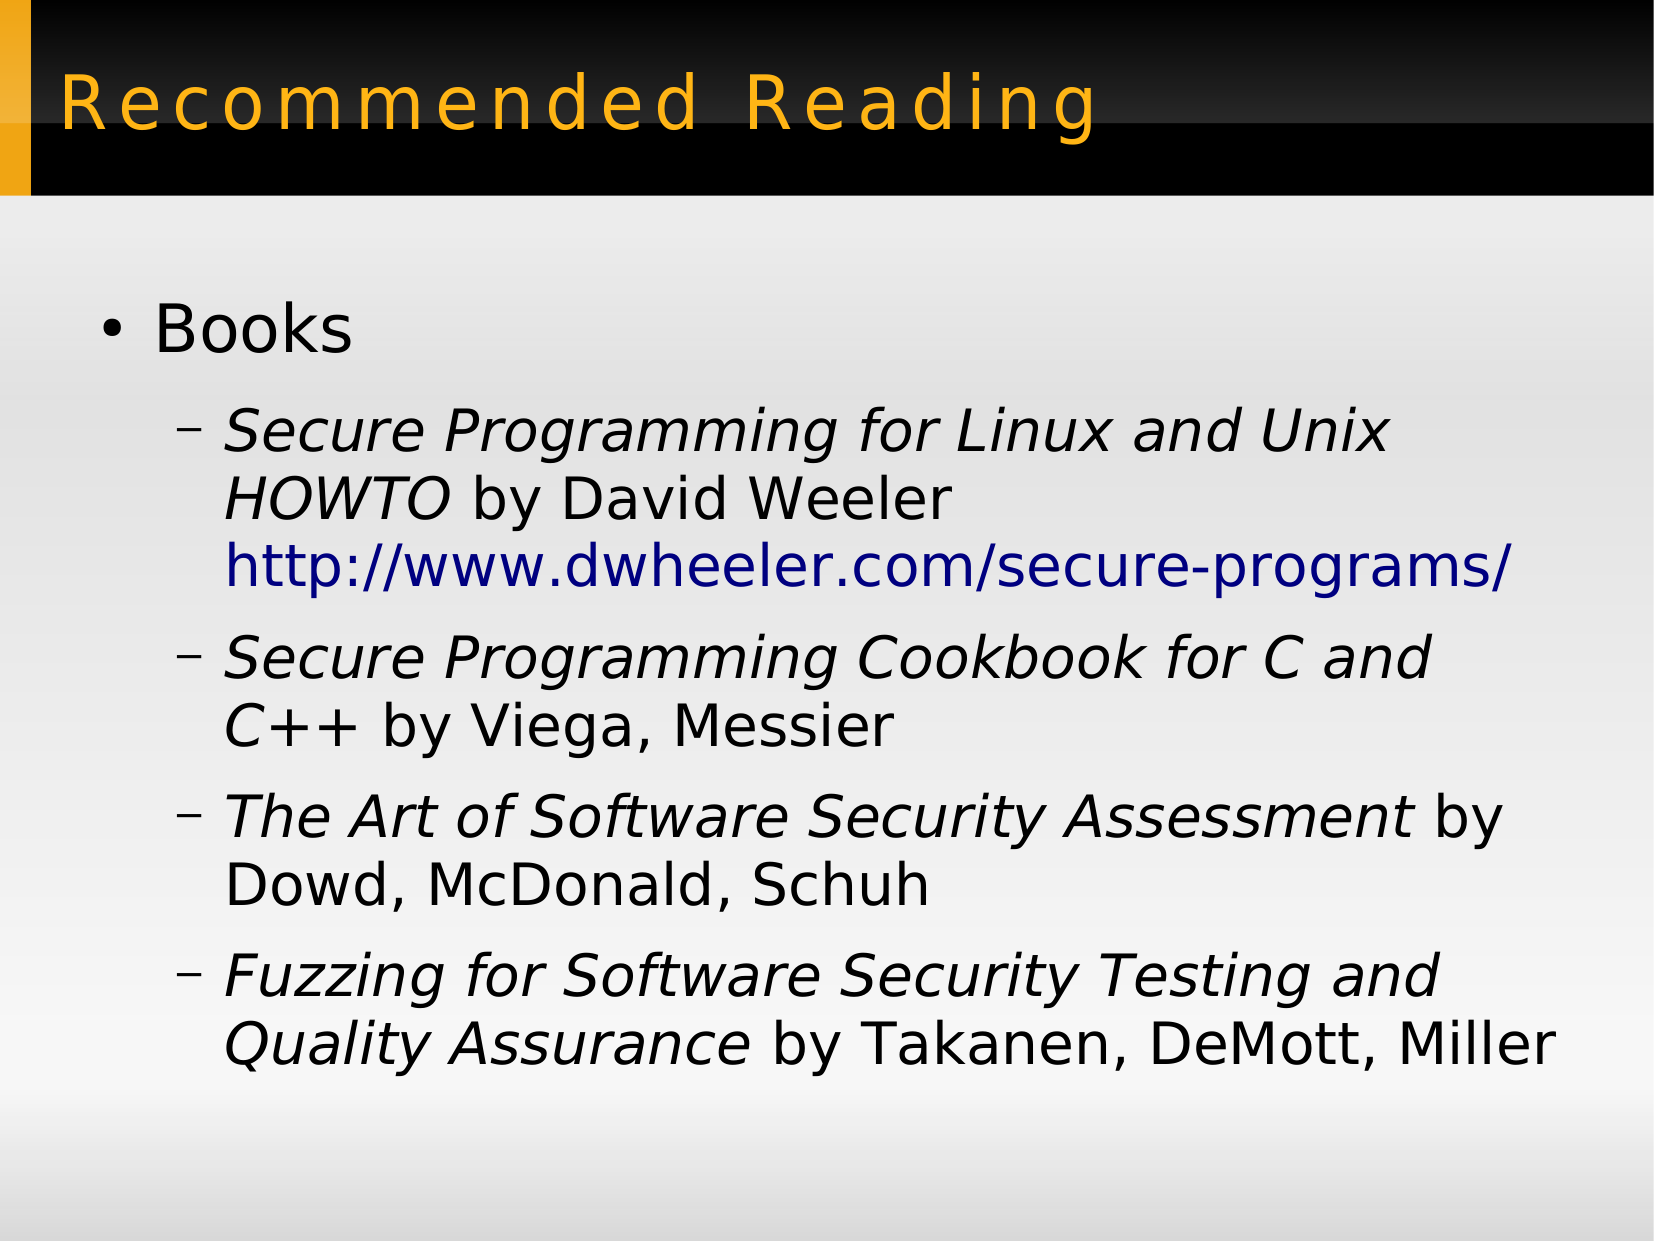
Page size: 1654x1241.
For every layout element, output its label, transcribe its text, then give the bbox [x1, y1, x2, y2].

picture [0, 0, 1654, 1241]
list Books Secure Programming for Linux and Unix HOWTO by David Weeler http://www.dwheeler.com/secure-programs/ Secure Programming Cookbook for C and C++ by Viega, Messier The Art of Software Security Assessment by Dowd, McDonald, Schuh Fuzzing for Software Security Testing and Quality Assurance by Takanen, DeMott, Miller [82, 290, 1571, 1094]
title Recommended Reading [59, 29, 1270, 178]
